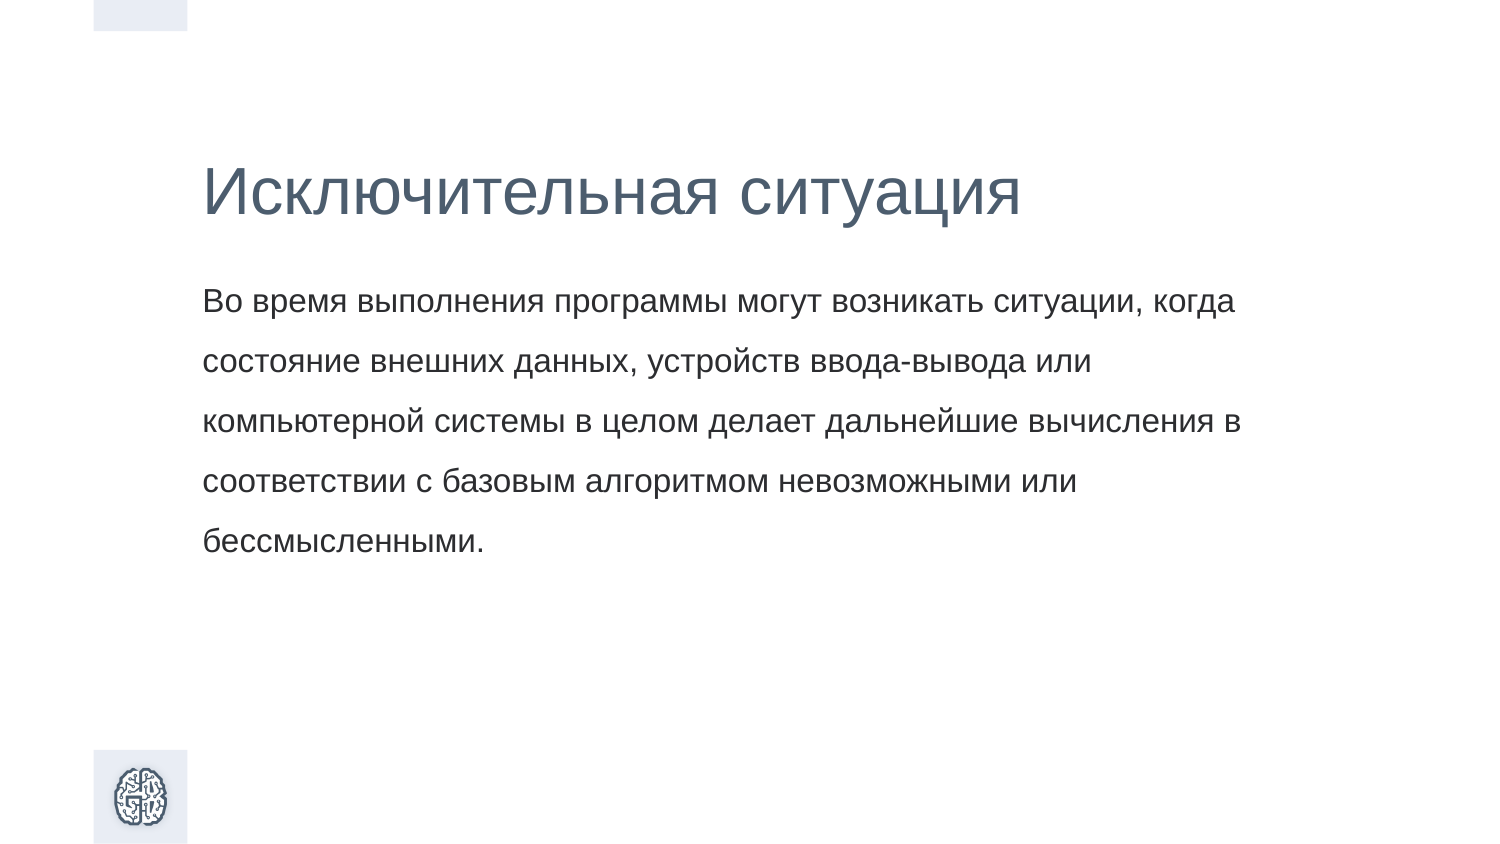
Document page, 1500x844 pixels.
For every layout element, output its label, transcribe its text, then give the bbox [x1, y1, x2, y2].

text_box Во время выполнения программы могут возникать ситуации, когда состояние внешних данных, устройств ввода-вывода или компьютерной системы в целом делает дальнейшие вычисления в соответствии с базовым алгоритмом невозможными или бессмысленными. [187, 259, 1312, 559]
text_box Исключительная ситуация [187, 93, 1312, 259]
picture [106, 760, 175, 834]
